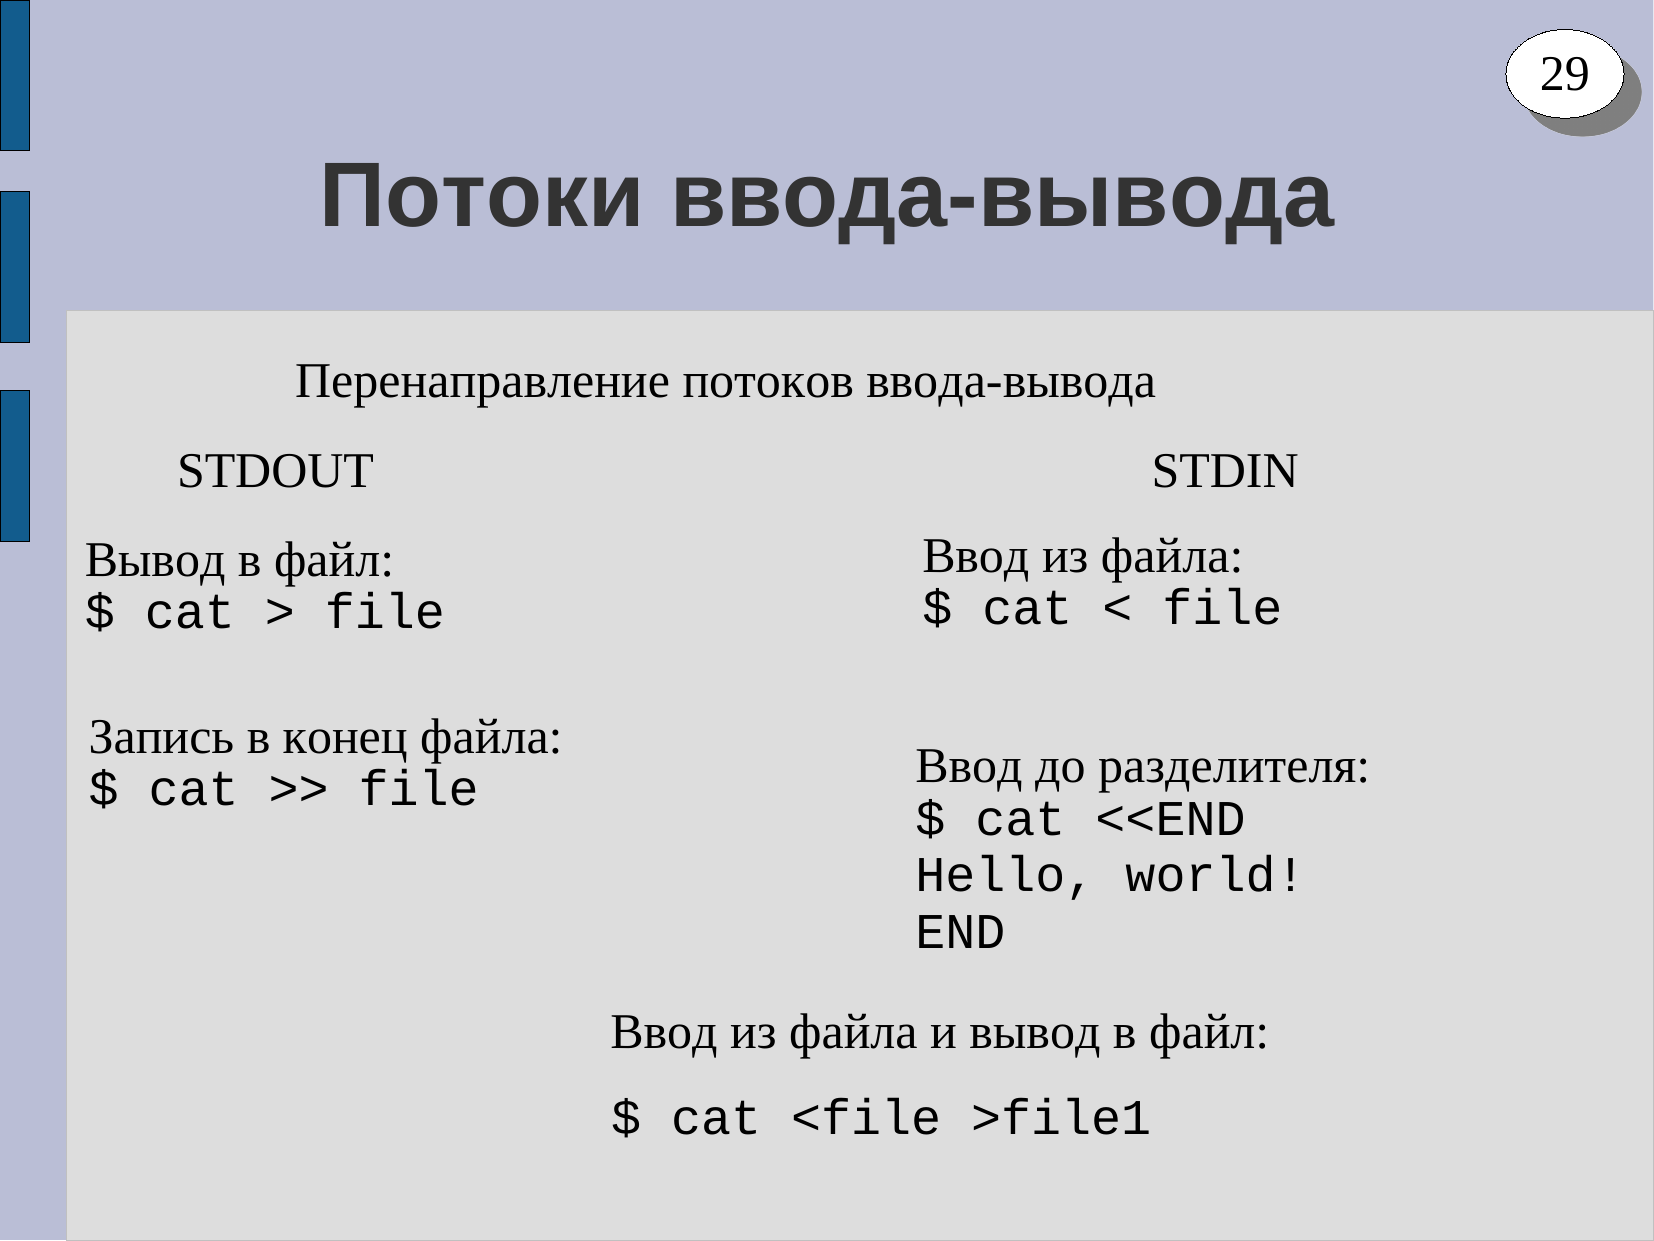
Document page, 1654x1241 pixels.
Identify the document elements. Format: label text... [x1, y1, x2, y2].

text_box Ввод из файла и вывод в файл: [610, 1003, 1270, 1060]
text_box Вывод в файл: $ cat > file [84, 531, 445, 644]
title Потоки ввода-вывода [121, 91, 1534, 299]
text_box Запись в конец файла: $ cat >> file [88, 708, 564, 821]
text_box Ввод из файла: $ cat < file [922, 528, 1283, 641]
text_box 29 [1505, 29, 1625, 119]
text_box $ cat <file >file1 [611, 1092, 1152, 1150]
text_box STDOUT [177, 442, 375, 499]
text_box STDIN [1151, 442, 1299, 499]
text_box Перенаправление потоков ввода-вывода [295, 352, 1157, 408]
text_box Ввод до разделителя: $ cat <<END Hello, world! END [915, 738, 1371, 964]
